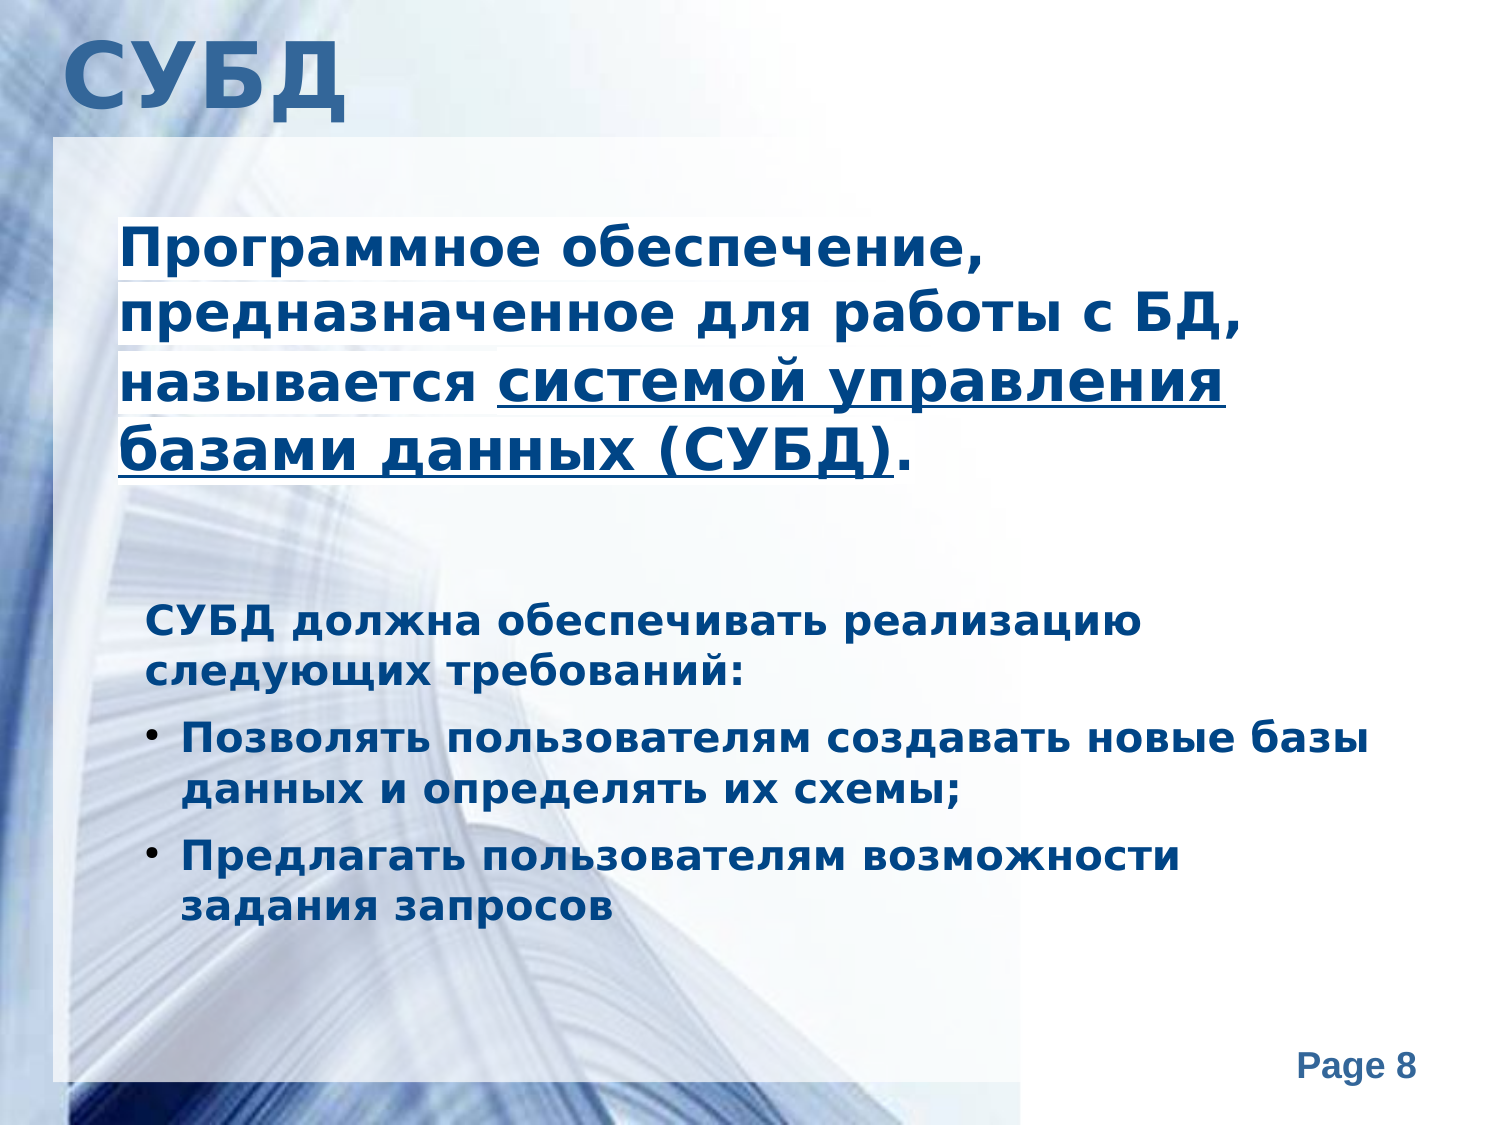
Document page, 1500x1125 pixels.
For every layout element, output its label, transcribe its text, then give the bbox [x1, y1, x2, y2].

text_box СУБД должна обеспечивать реализацию следующих требований: Позволять пользователям создавать новые базы данных и определять их схемы; Предлагать пользователям возможности задания запросов [129, 586, 1406, 1052]
picture [0, 0, 1500, 1125]
text_box СУБД [46, 9, 1382, 135]
text_box Программное обеспечение, предназначенное для работы с БД, называется системой управления базами данных (СУБД). [118, 212, 1411, 528]
